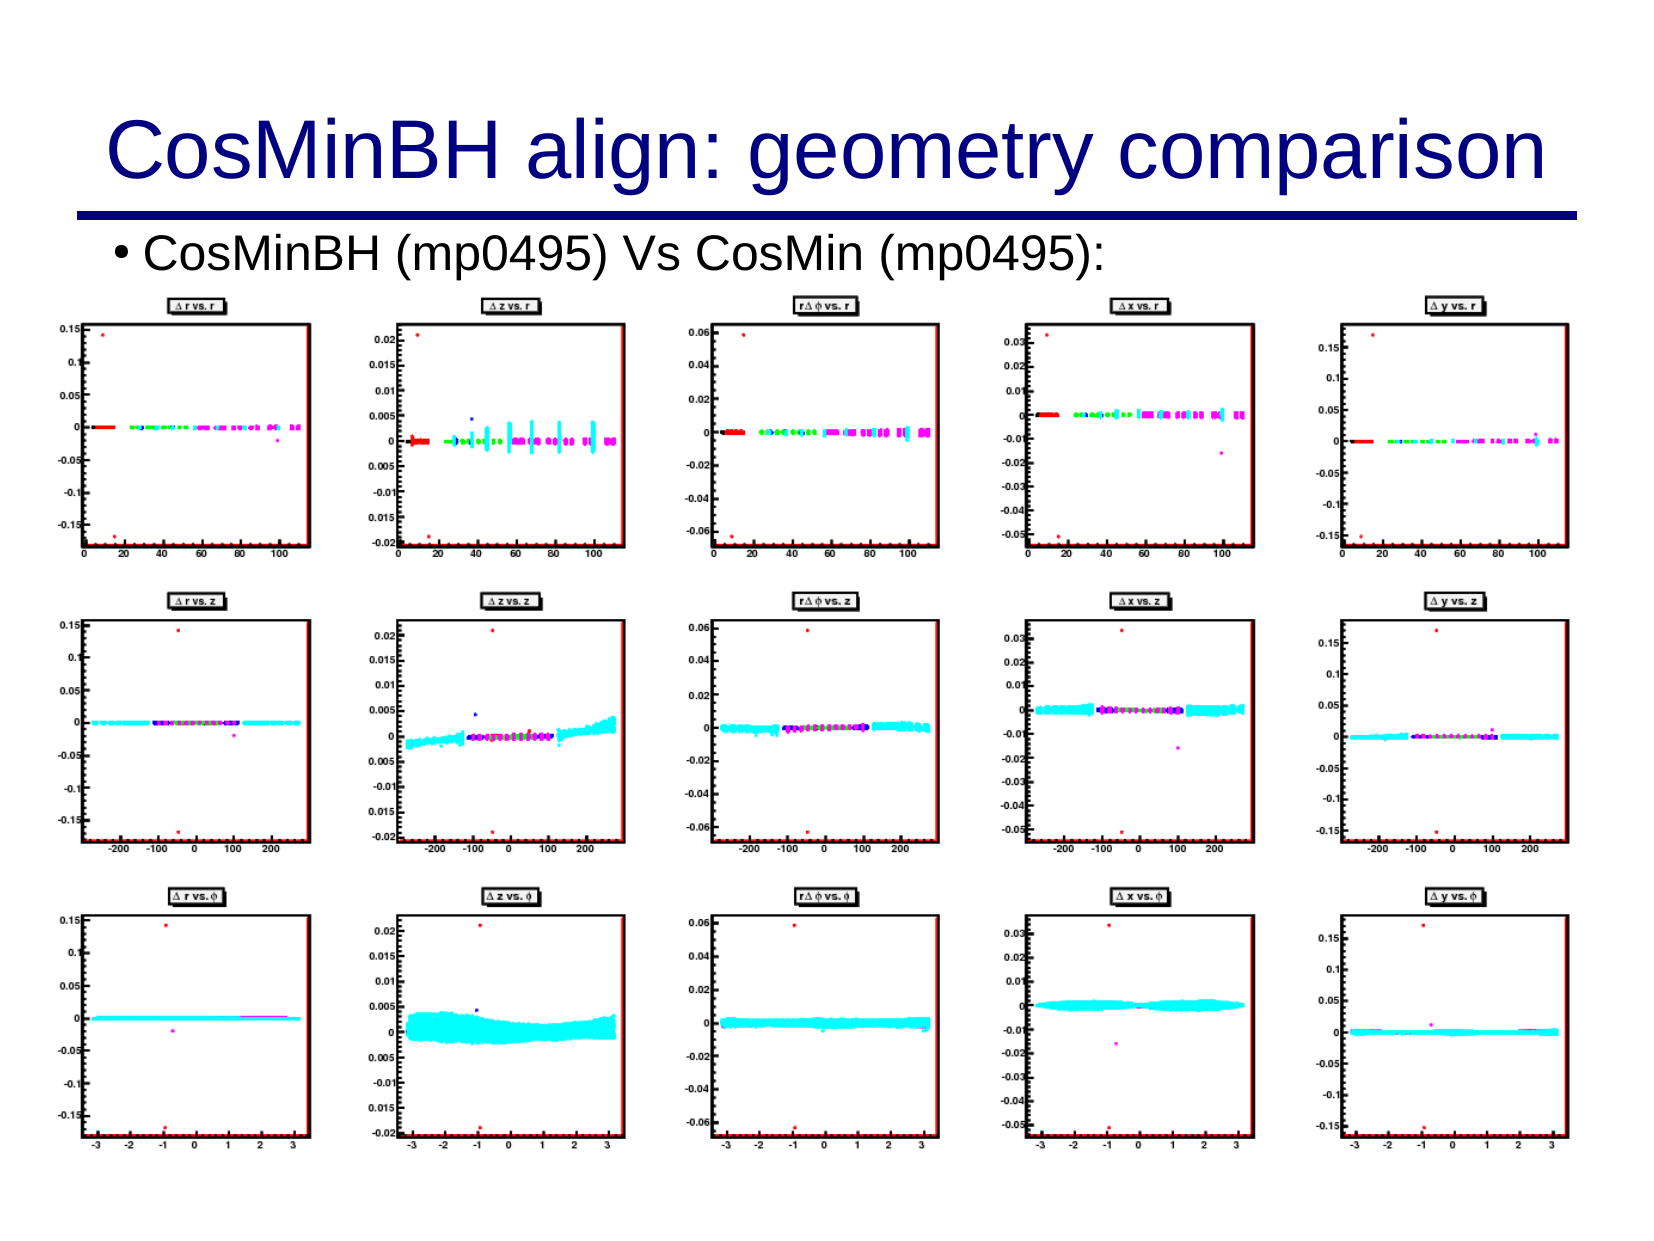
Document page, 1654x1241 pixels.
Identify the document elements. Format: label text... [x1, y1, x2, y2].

list CosMinBH (mp0495) Vs CosMin (mp0495): [94, 225, 1583, 287]
picture [39, 287, 1615, 1176]
title CosMinBH align: geometry comparison [82, 75, 1571, 226]
